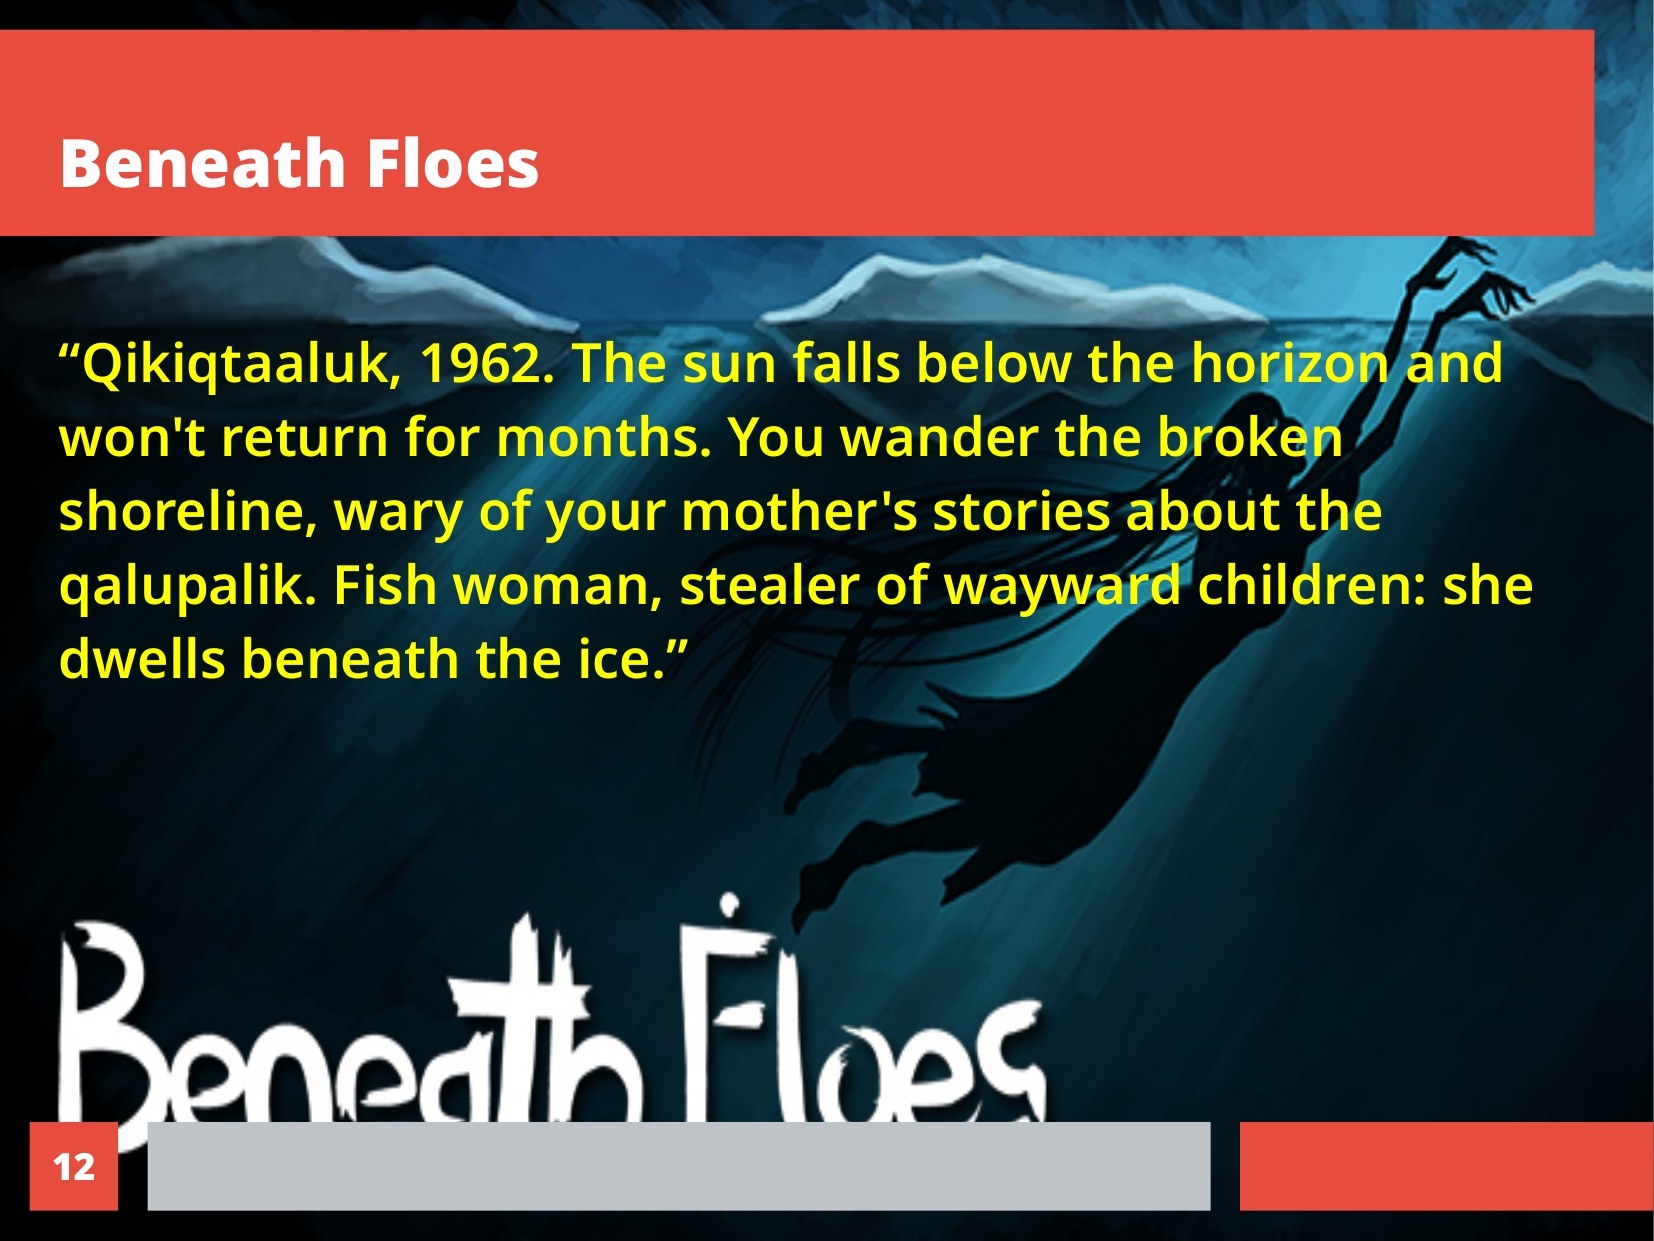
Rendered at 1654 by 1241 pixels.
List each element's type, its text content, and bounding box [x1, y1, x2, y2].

list “Qikiqtaaluk, 1962. The sun falls below the horizon and won't return for months. You wander the broken shoreline, wary of your mother's stories about the qalupalik. Fish woman, stealer of wayward children: she dwells beneath the ice.” [59, 324, 1565, 1093]
picture [0, 0, 1654, 1241]
title Beneath Floes [59, 59, 1595, 207]
